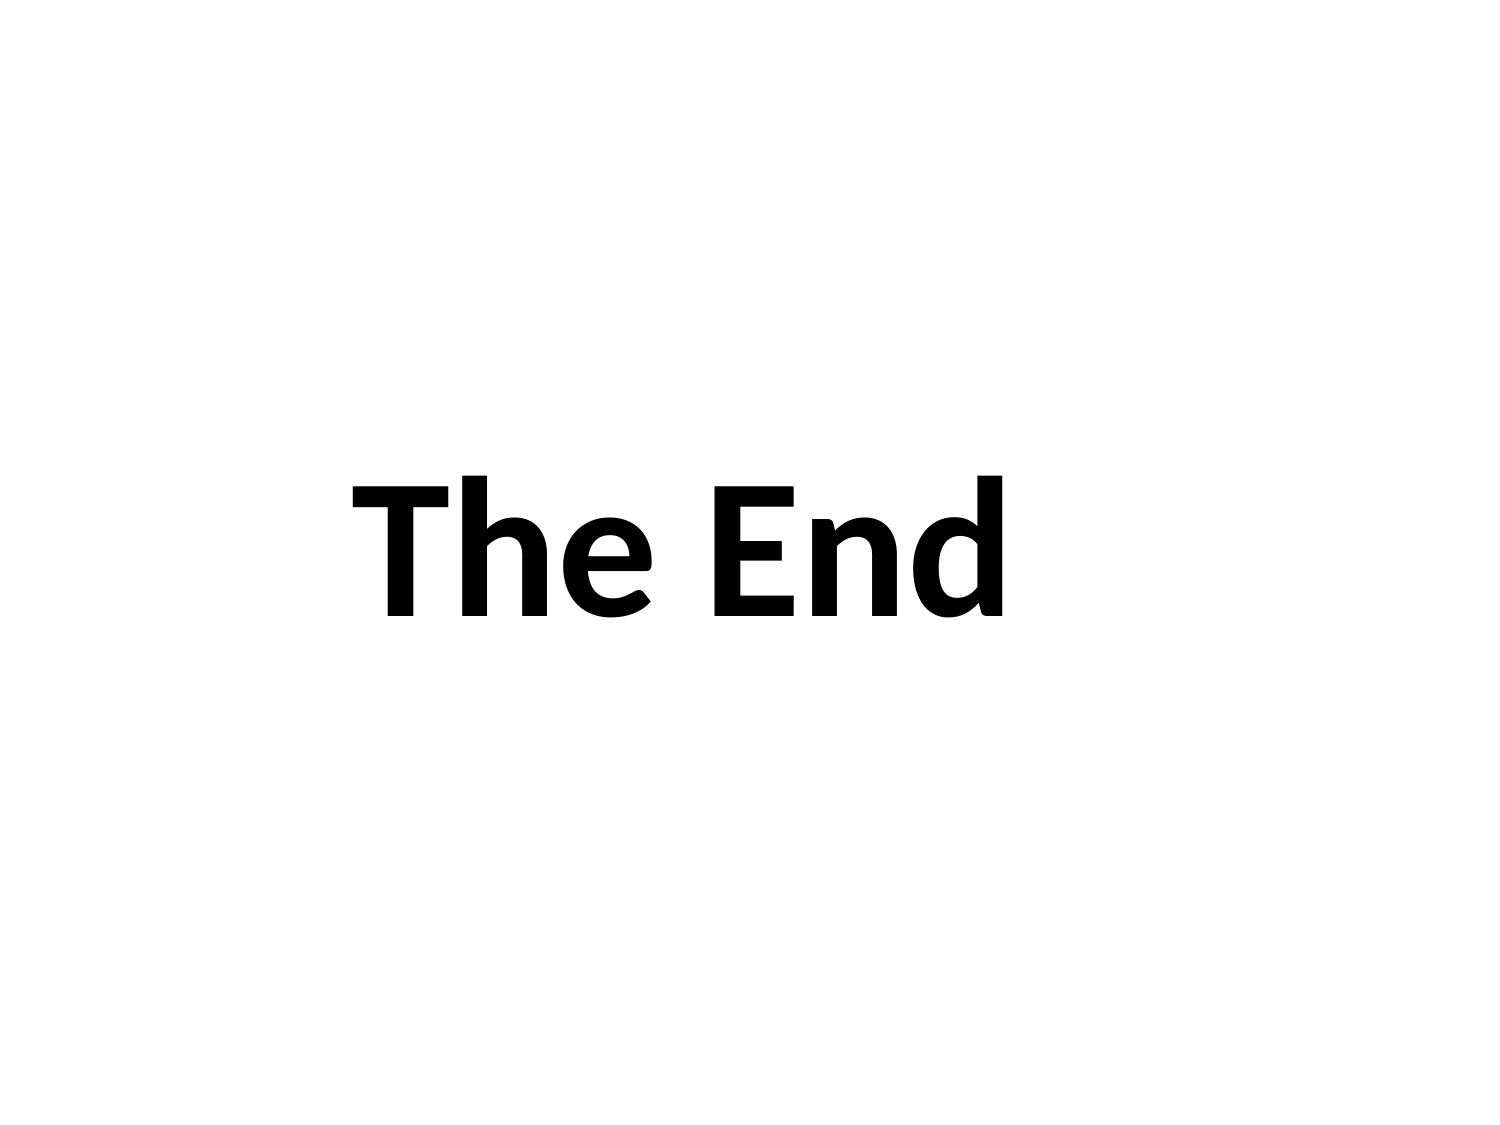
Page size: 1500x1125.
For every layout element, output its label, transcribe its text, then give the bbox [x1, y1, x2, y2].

text_box The End [336, 408, 1117, 664]
